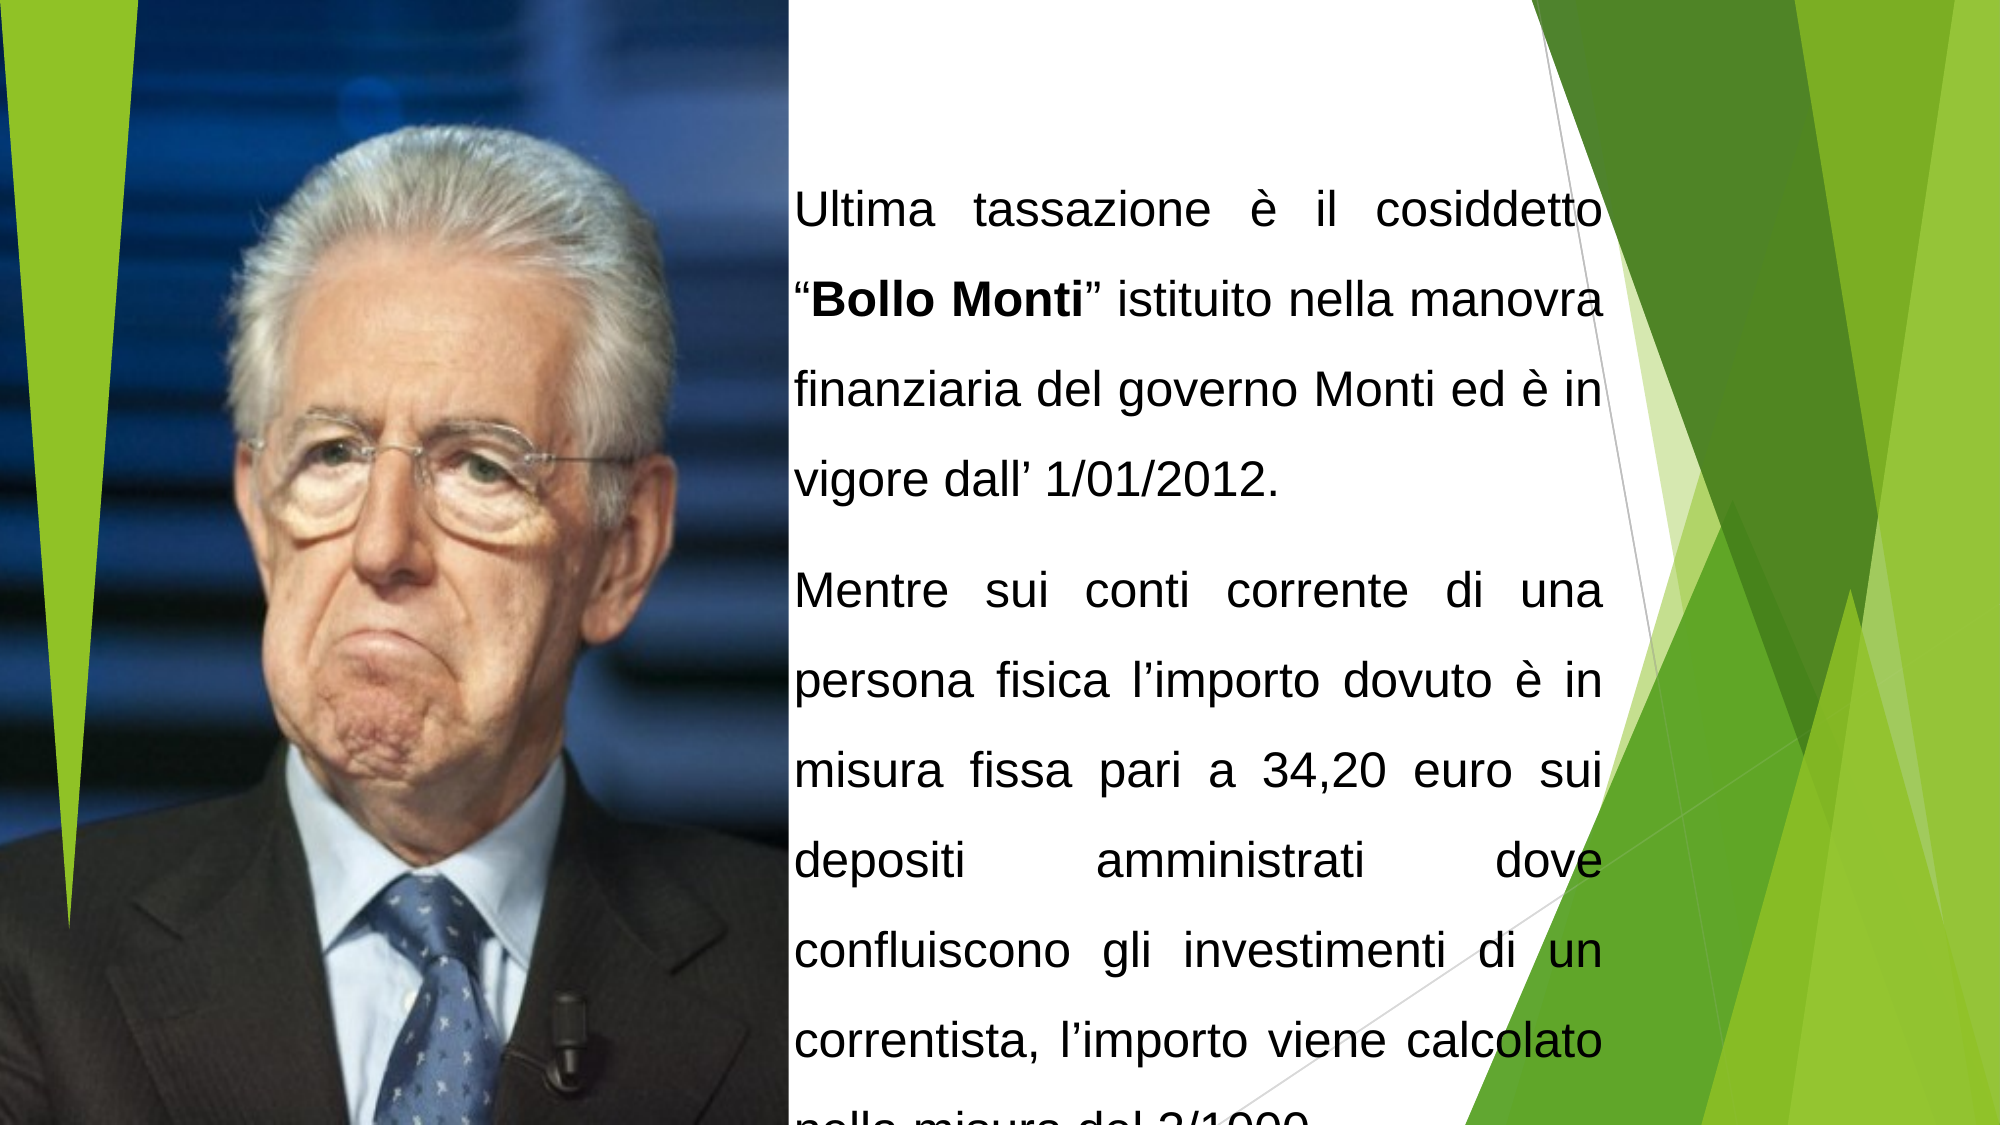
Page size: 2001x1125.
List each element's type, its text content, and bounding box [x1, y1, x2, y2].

text_box Ultima tassazione è il cosiddetto “Bollo Monti” istituito nella manovra finanziaria del governo Monti ed è in vigore dall’ 1/01/2012. Mentre sui conti corrente di una persona fisica l’importo dovuto è in misura fissa pari a 34,20 euro sui depositi amministrati dove confluiscono gli investimenti di un correntista, l’importo viene calcolato nella misura del 2/1000. [789, 139, 1619, 1069]
text_box [1465, 0, 2000, 1125]
text_box [0, 0, 139, 930]
picture [0, 0, 789, 1125]
